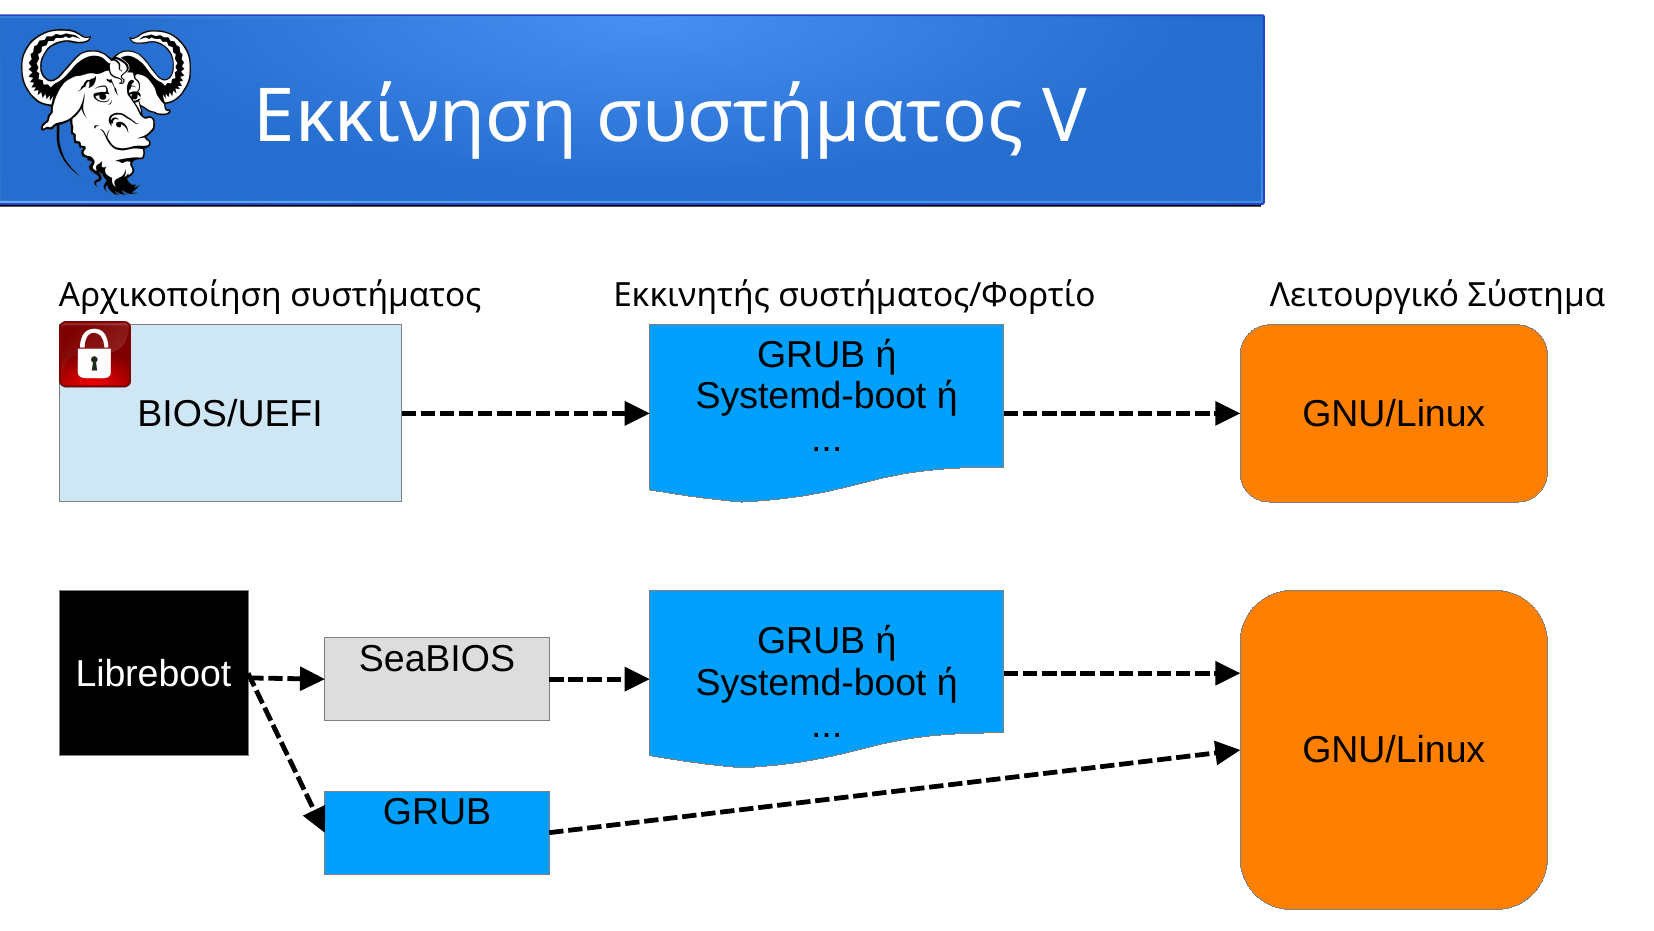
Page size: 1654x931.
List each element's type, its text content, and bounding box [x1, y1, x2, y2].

text_box GNU/Linux [1240, 590, 1548, 910]
text_box SeaBIOS [324, 637, 550, 721]
title Εκκίνηση συστήματος V [146, 28, 1235, 196]
text_box GRUB ή Systemd-boot ή ... [649, 324, 1004, 503]
text_box BIOS/UEFI [59, 324, 402, 502]
text_box GRUB [324, 791, 550, 875]
picture [21, 29, 191, 195]
text_box GRUB ή Systemd-boot ή ... [649, 590, 1004, 768]
text_box Αρχικοποίηση συστήματος Εκκινητής συστήματος/Φορτίο Λειτουργικό Σύστημα [59, 248, 1648, 931]
text_box Libreboot [59, 590, 249, 756]
text_box GNU/Linux [1240, 324, 1548, 503]
picture [59, 321, 131, 396]
